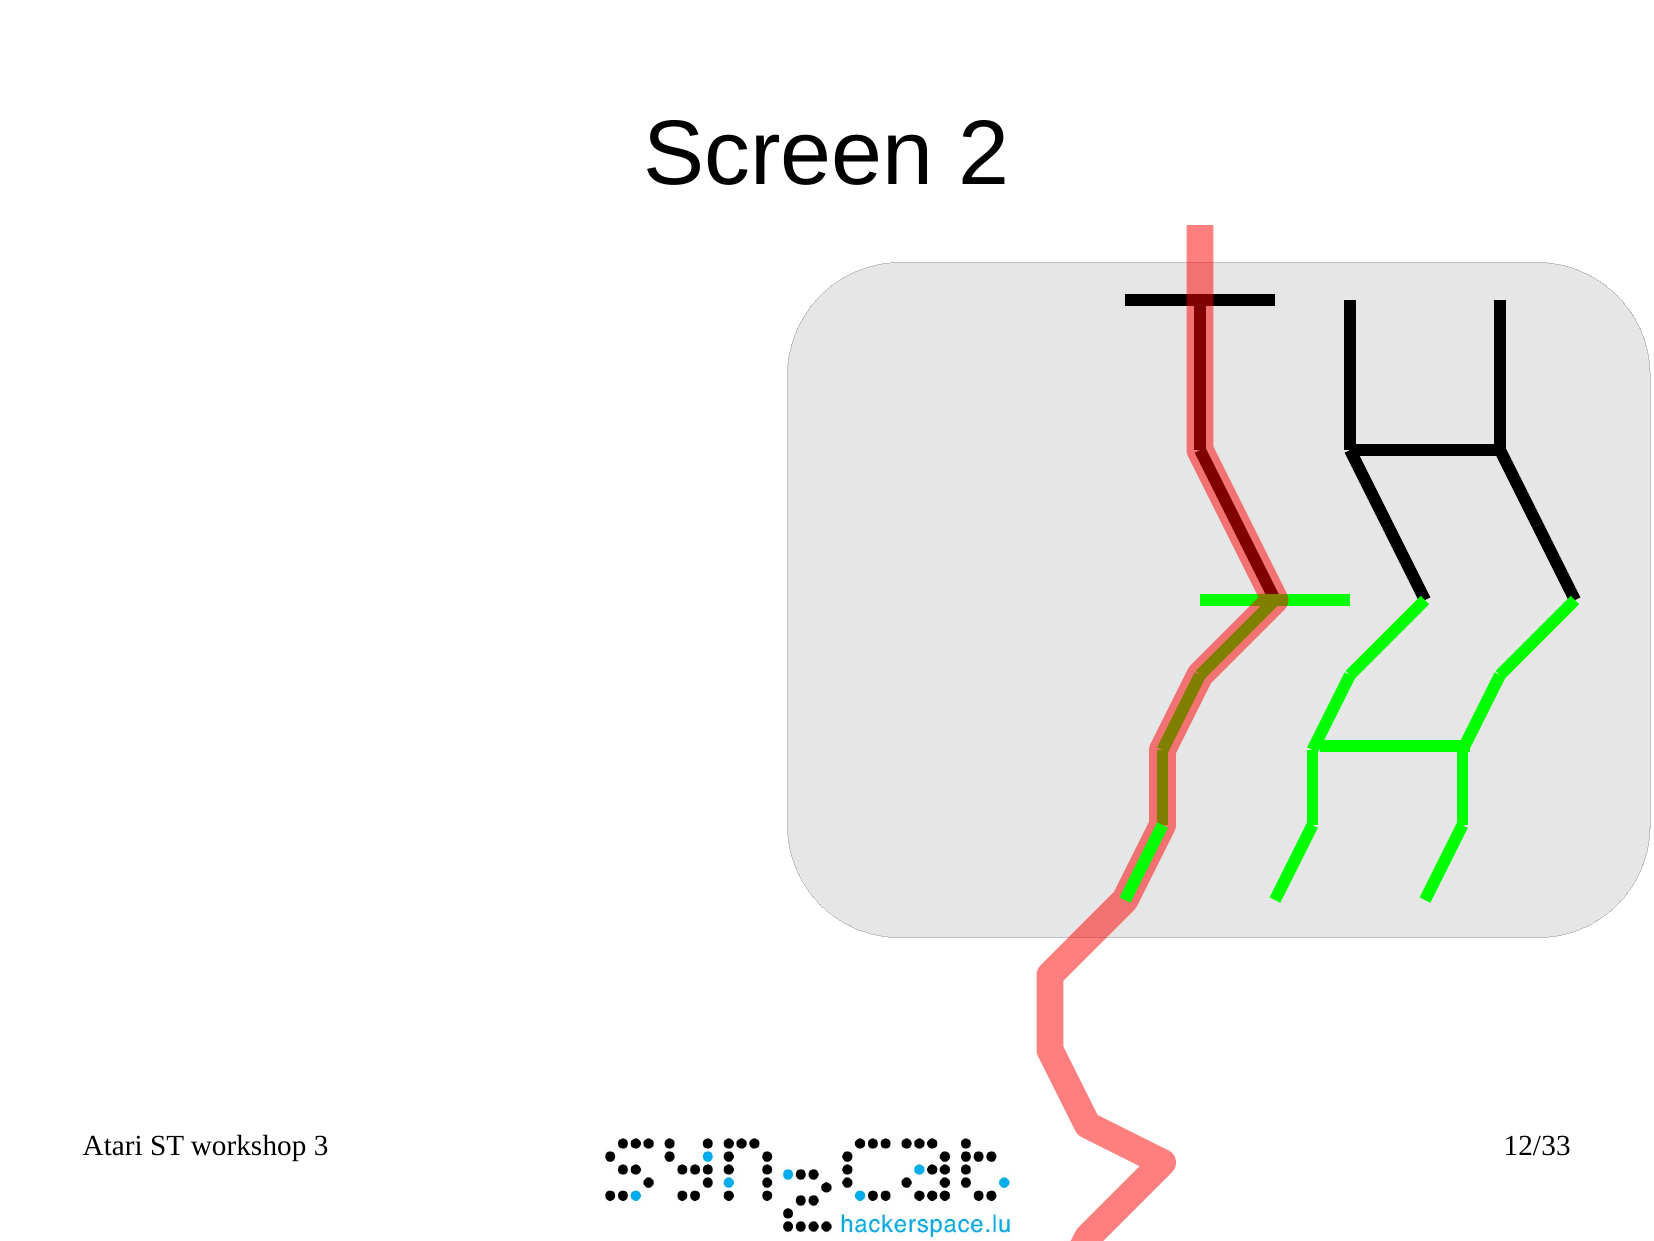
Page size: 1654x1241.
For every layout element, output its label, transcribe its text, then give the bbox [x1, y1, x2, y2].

text_box [1108, 262, 1651, 938]
title Screen 2 [82, 49, 1571, 257]
text_box [787, 262, 1256, 938]
picture [600, 1124, 1025, 1241]
